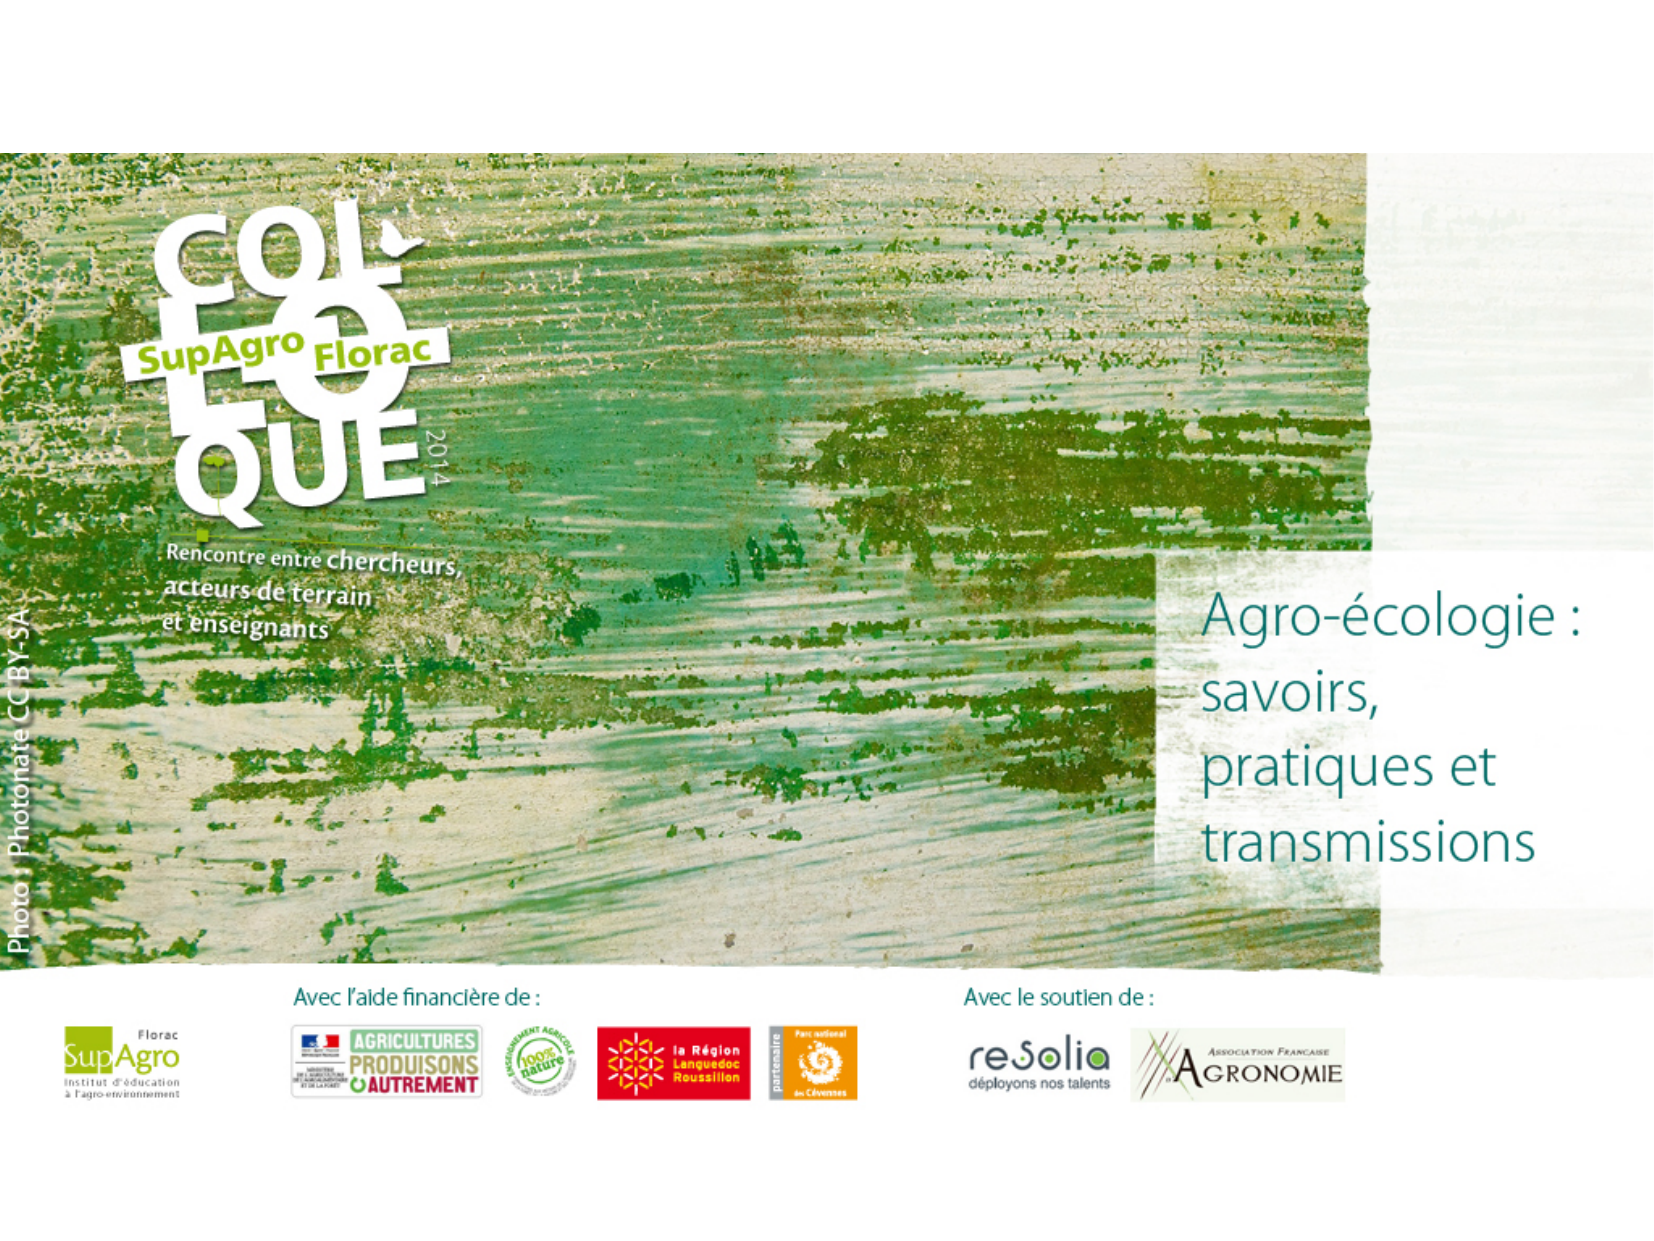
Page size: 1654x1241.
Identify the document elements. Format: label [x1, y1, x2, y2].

picture [0, 153, 1654, 1123]
